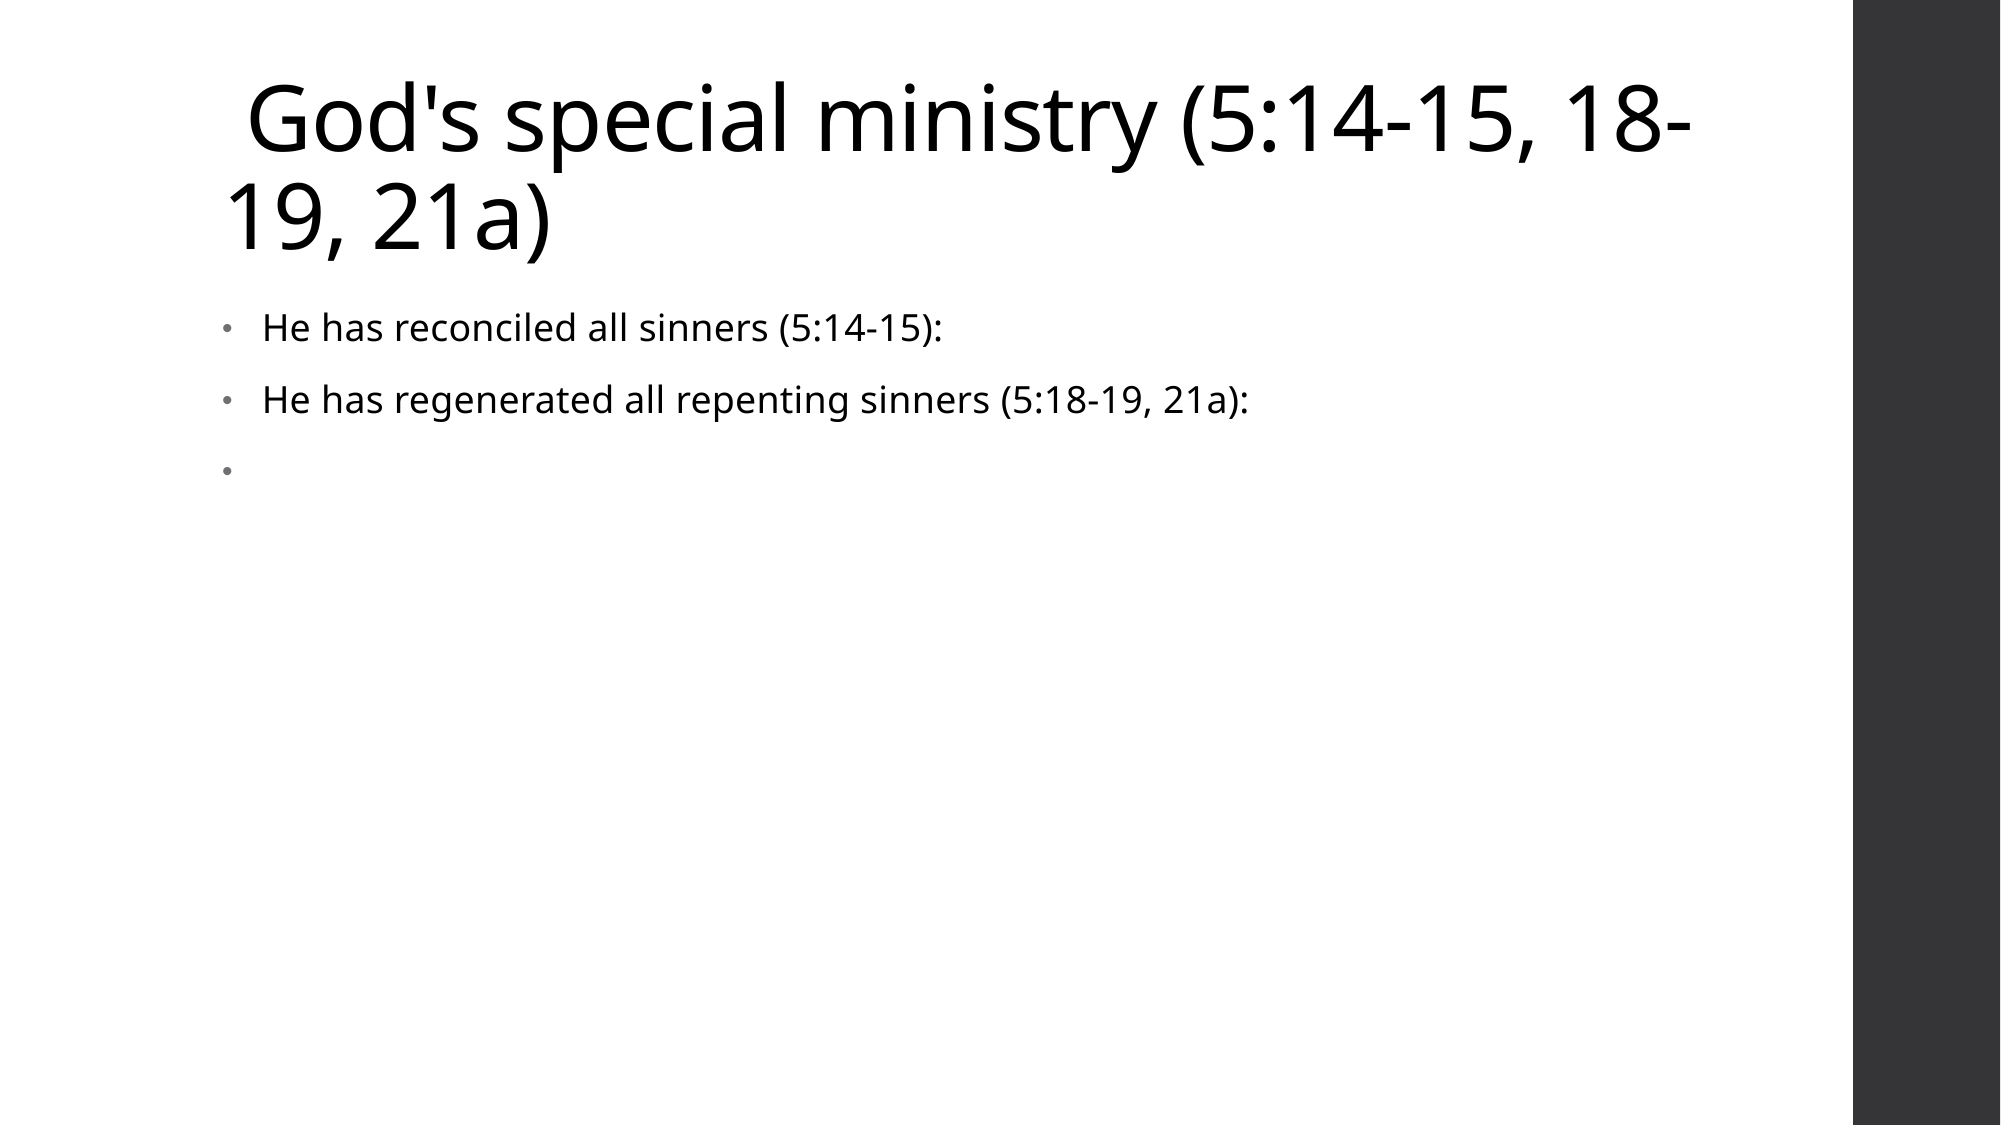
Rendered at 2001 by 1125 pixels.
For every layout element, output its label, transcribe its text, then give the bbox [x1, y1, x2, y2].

title God's special ministry (5:14-15, 18-19, 21a) [206, 60, 1797, 278]
list He has reconciled all sinners (5:14-15): He has regenerated all repenting sinners (5:18-19, 21a): [206, 299, 1617, 1014]
